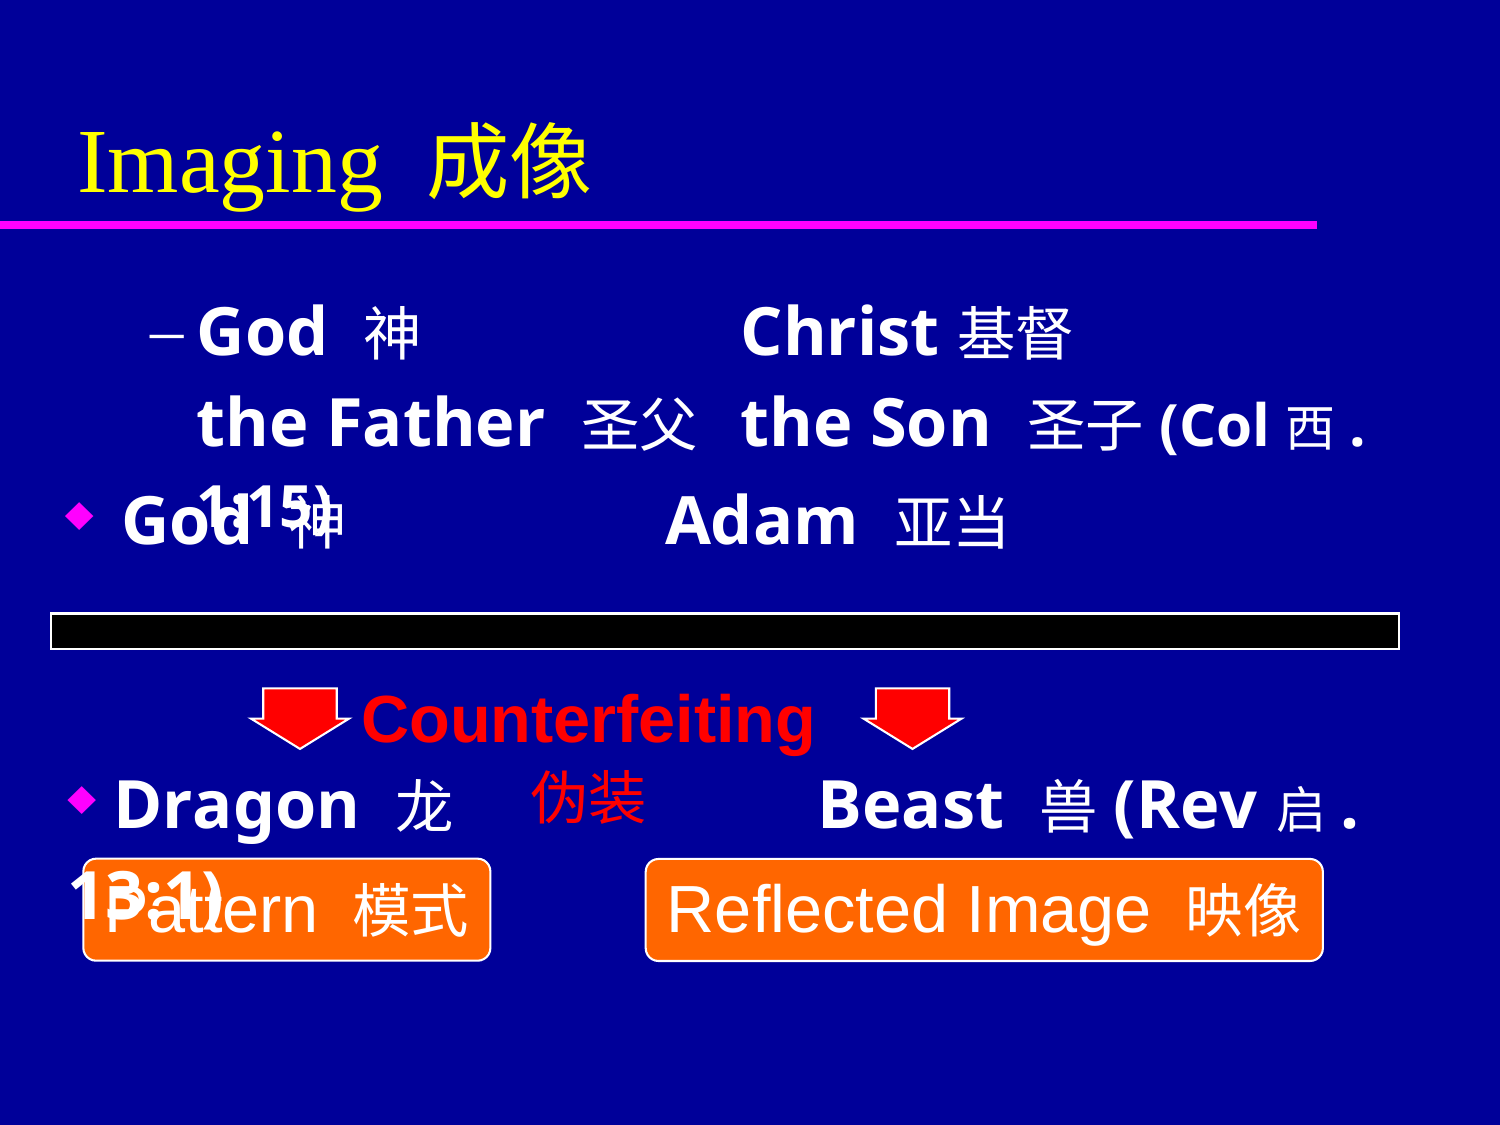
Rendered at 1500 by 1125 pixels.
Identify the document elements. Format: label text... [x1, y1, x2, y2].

text_box Counterfeiting 伪装 [346, 674, 873, 845]
text_box Pattern 模式 [83, 947, 491, 961]
text_box God 神 Christ基督 the Father 圣父 the Son 圣子(Col西. 1:15) [75, 284, 1500, 571]
list God 神 Adam 亚当 [50, 465, 1401, 629]
text_box [50, 613, 1399, 649]
text_box Reflected Image 映像 [645, 947, 1323, 962]
title Imaging 成像 [62, 43, 1338, 225]
text_box [863, 688, 962, 749]
text_box Dragon 龙 Beast 兽(Rev启. 13:1) [52, 749, 1500, 947]
text_box [251, 688, 350, 749]
